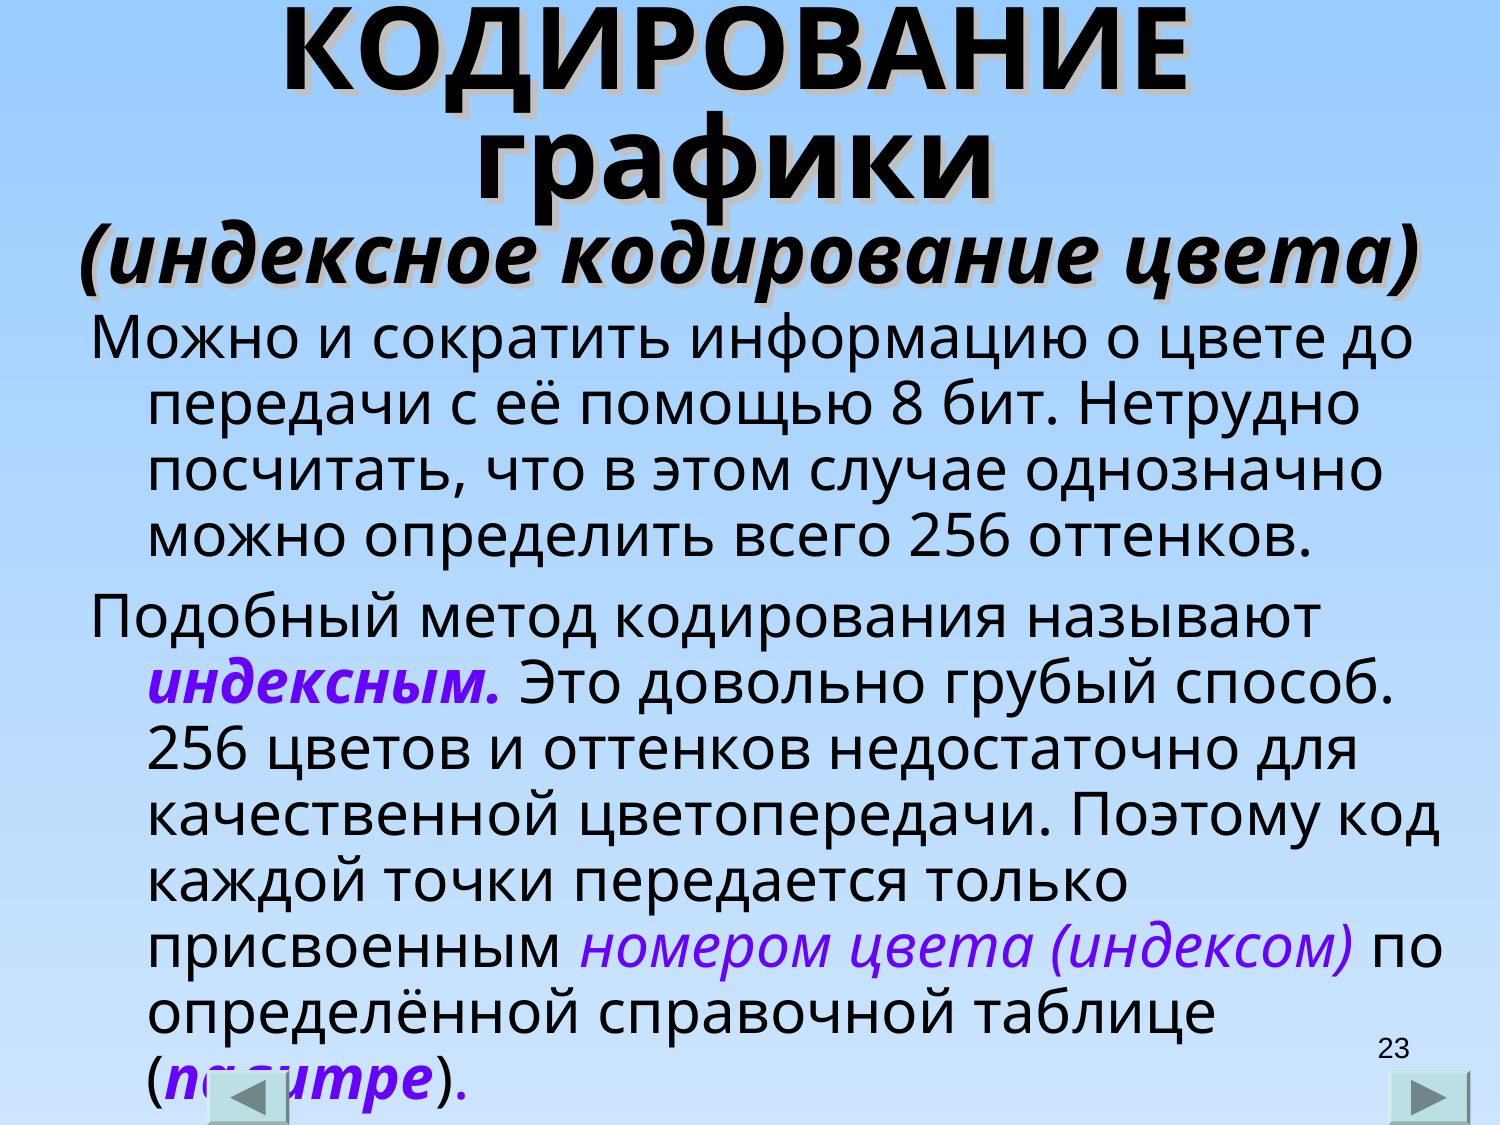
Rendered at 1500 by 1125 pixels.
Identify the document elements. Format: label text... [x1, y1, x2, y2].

text_box [1389, 1070, 1471, 1125]
text_box [208, 1070, 290, 1125]
title КОДИРОВАНИЕ графики (индексное кодирование цвета) [0, 0, 1500, 306]
list Можно и сократить информацию о цвете до передачи с её помощью 8 бит. Нетрудно посчитать, что в этом случае однозначно можно определить всего 256 оттенков. Подобный метод кодирования называют индексным. Это довольно грубый способ. 256 цветов и оттенков недостаточно для качественной цветопередачи. Поэтому код каждой точки передается только присвоенным номером цвета (индексом) по определённой справочной таблице (палитре). [75, 297, 1500, 1118]
